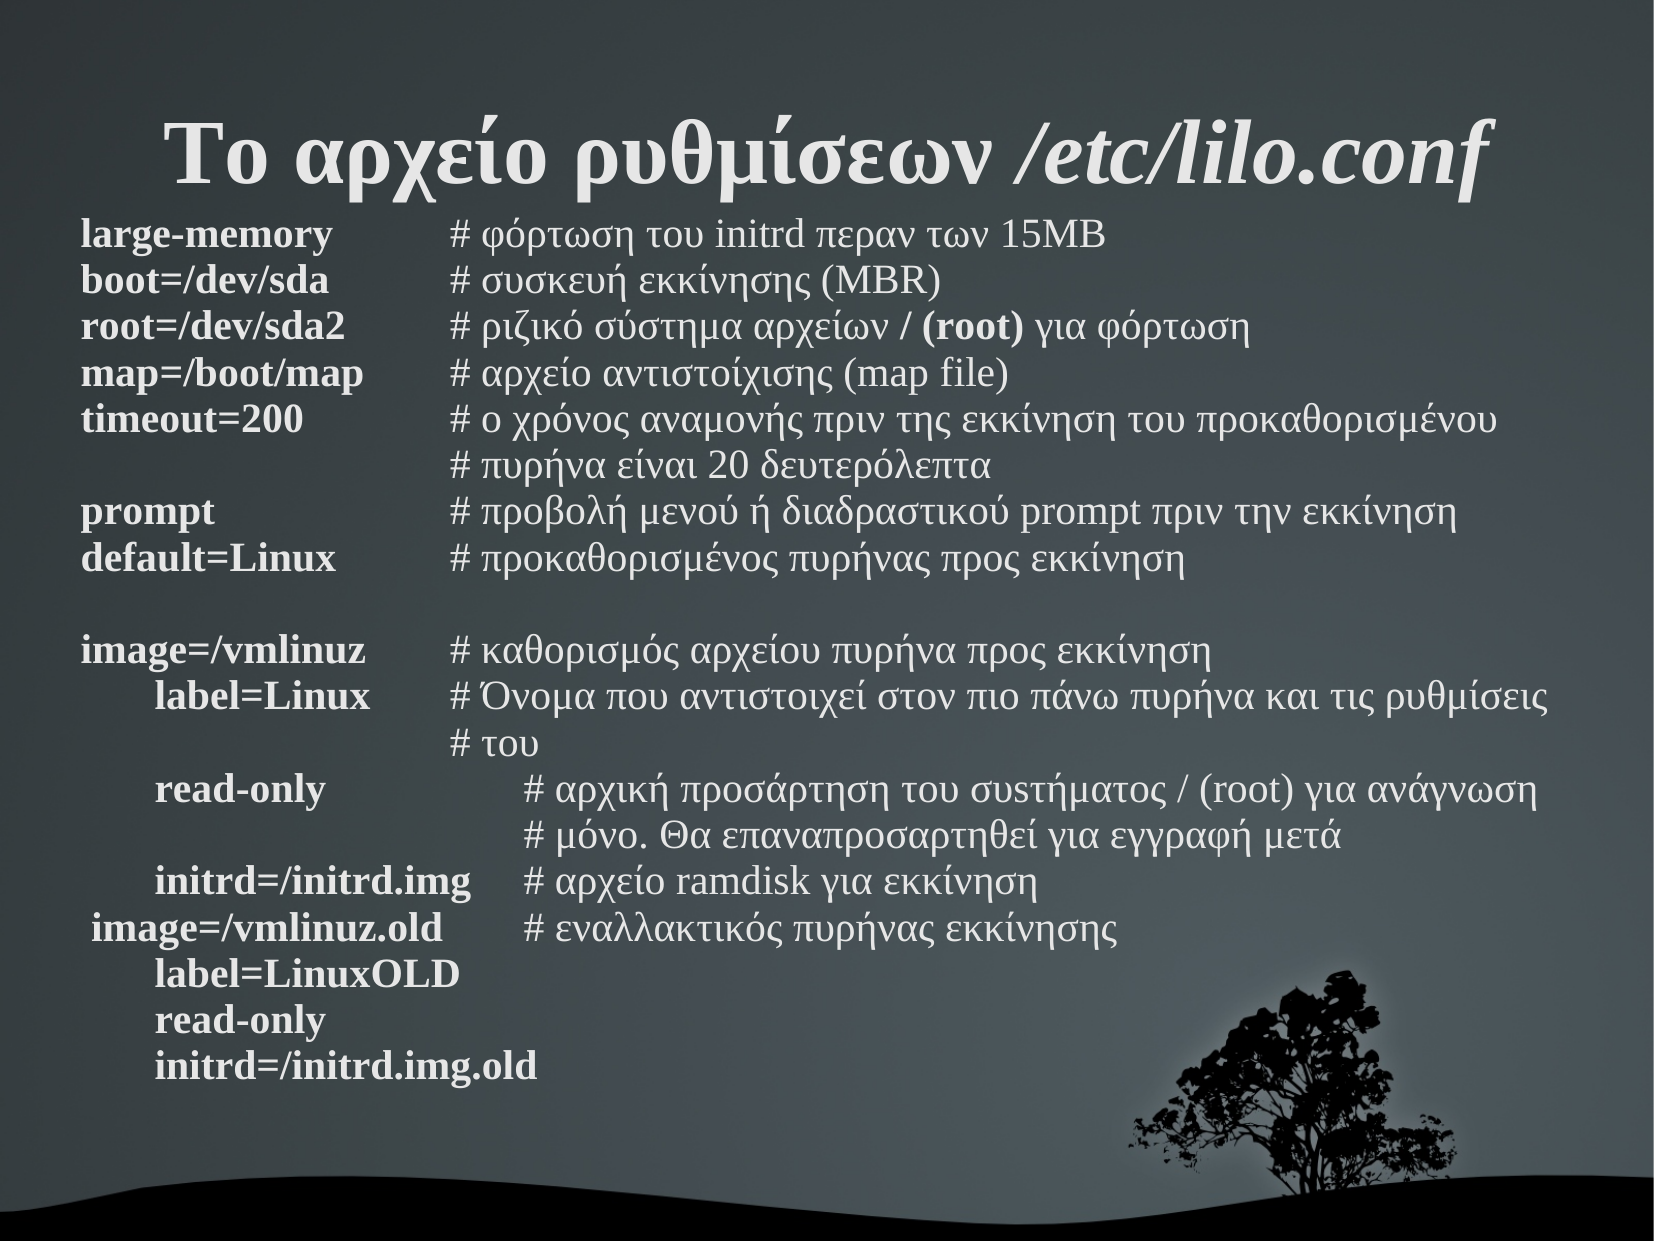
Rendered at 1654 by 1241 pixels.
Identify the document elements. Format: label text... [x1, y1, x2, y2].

picture [0, 0, 1654, 1241]
title Το αρχείο ρυθμίσεων /etc/lilo.conf [82, 49, 1571, 257]
list large-memory # φόρτωση του initrd περαν των 15ΜΒ boot=/dev/sda # συσκευή εκκίνησης (MBR) root=/dev/sda2 # ριζικό σύστημα αρχείων / (root) για φόρτωση map=/boot/map # αρχείο αντιστοίχισης (map file) timeout=200 # ο χρόνος αναμονής πριν της εκκίνηση του προκαθορισμένου # πυρήνα είναι 20 δευτερόλεπτα prompt # προβολή μενού ή διαδραστικού prompt πριν την εκκίνηση default=Linux # προκαθορισμένος πυρήνας προς εκκίνηση image=/vmlinuz # καθορισμός αρχείου πυρήνα προς εκκίνηση label=Linux # Όνομα που αντιστοιχεί στον πιο πάνω πυρήνα και τις ρυθμίσεις # του read-only # αρχική προσάρτηση του συsτήματος / (root) για ανάγνωση # μόνο. Θα επαναπροσαρτηθεί για εγγραφή μετά initrd=/initrd.img # αρχείο ramdisk για εκκίνηση image=/vmlinuz.old # εναλλακτικός πυρήνας εκκίνησης label=LinuxOLD read-only initrd=/initrd.img.old [80, 210, 1569, 1234]
